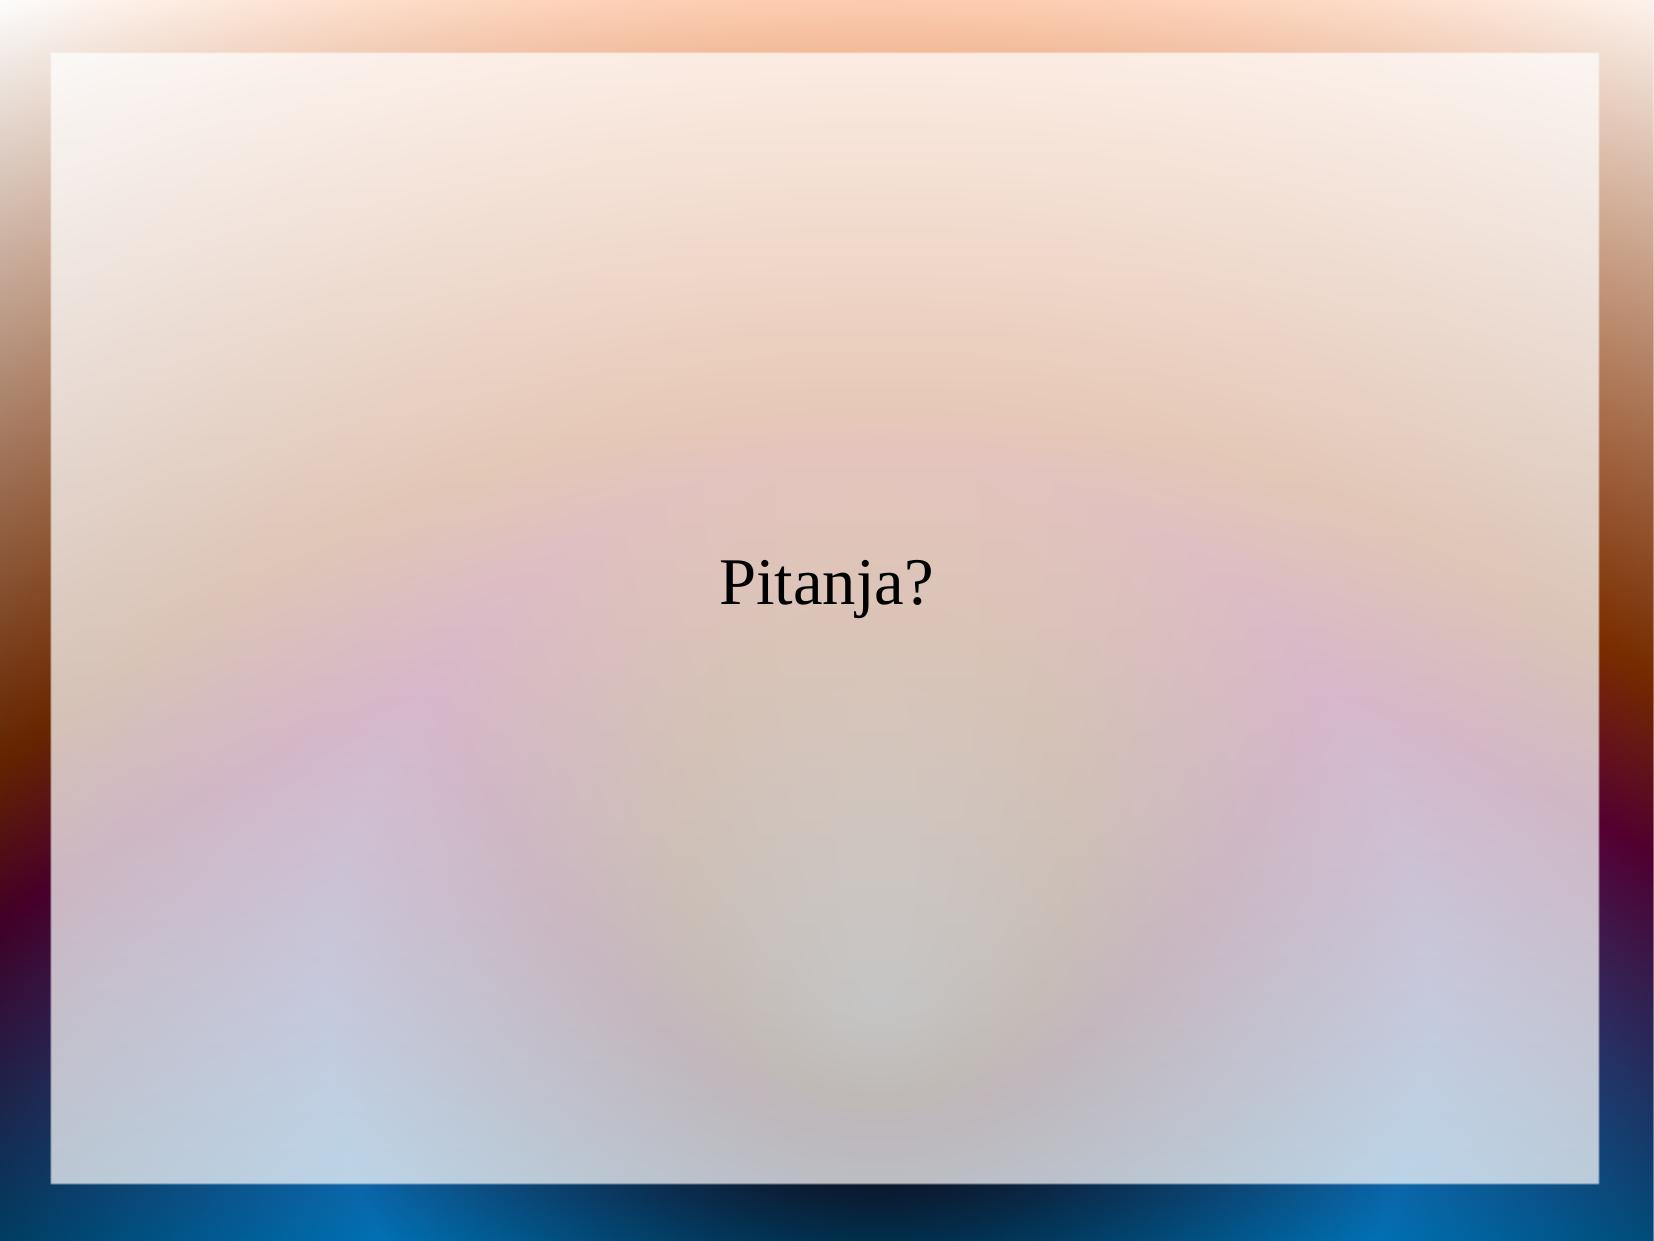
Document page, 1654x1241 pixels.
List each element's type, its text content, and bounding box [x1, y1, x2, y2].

picture [0, 0, 1654, 1241]
subtitle Pitanja? [82, 62, 1571, 1102]
